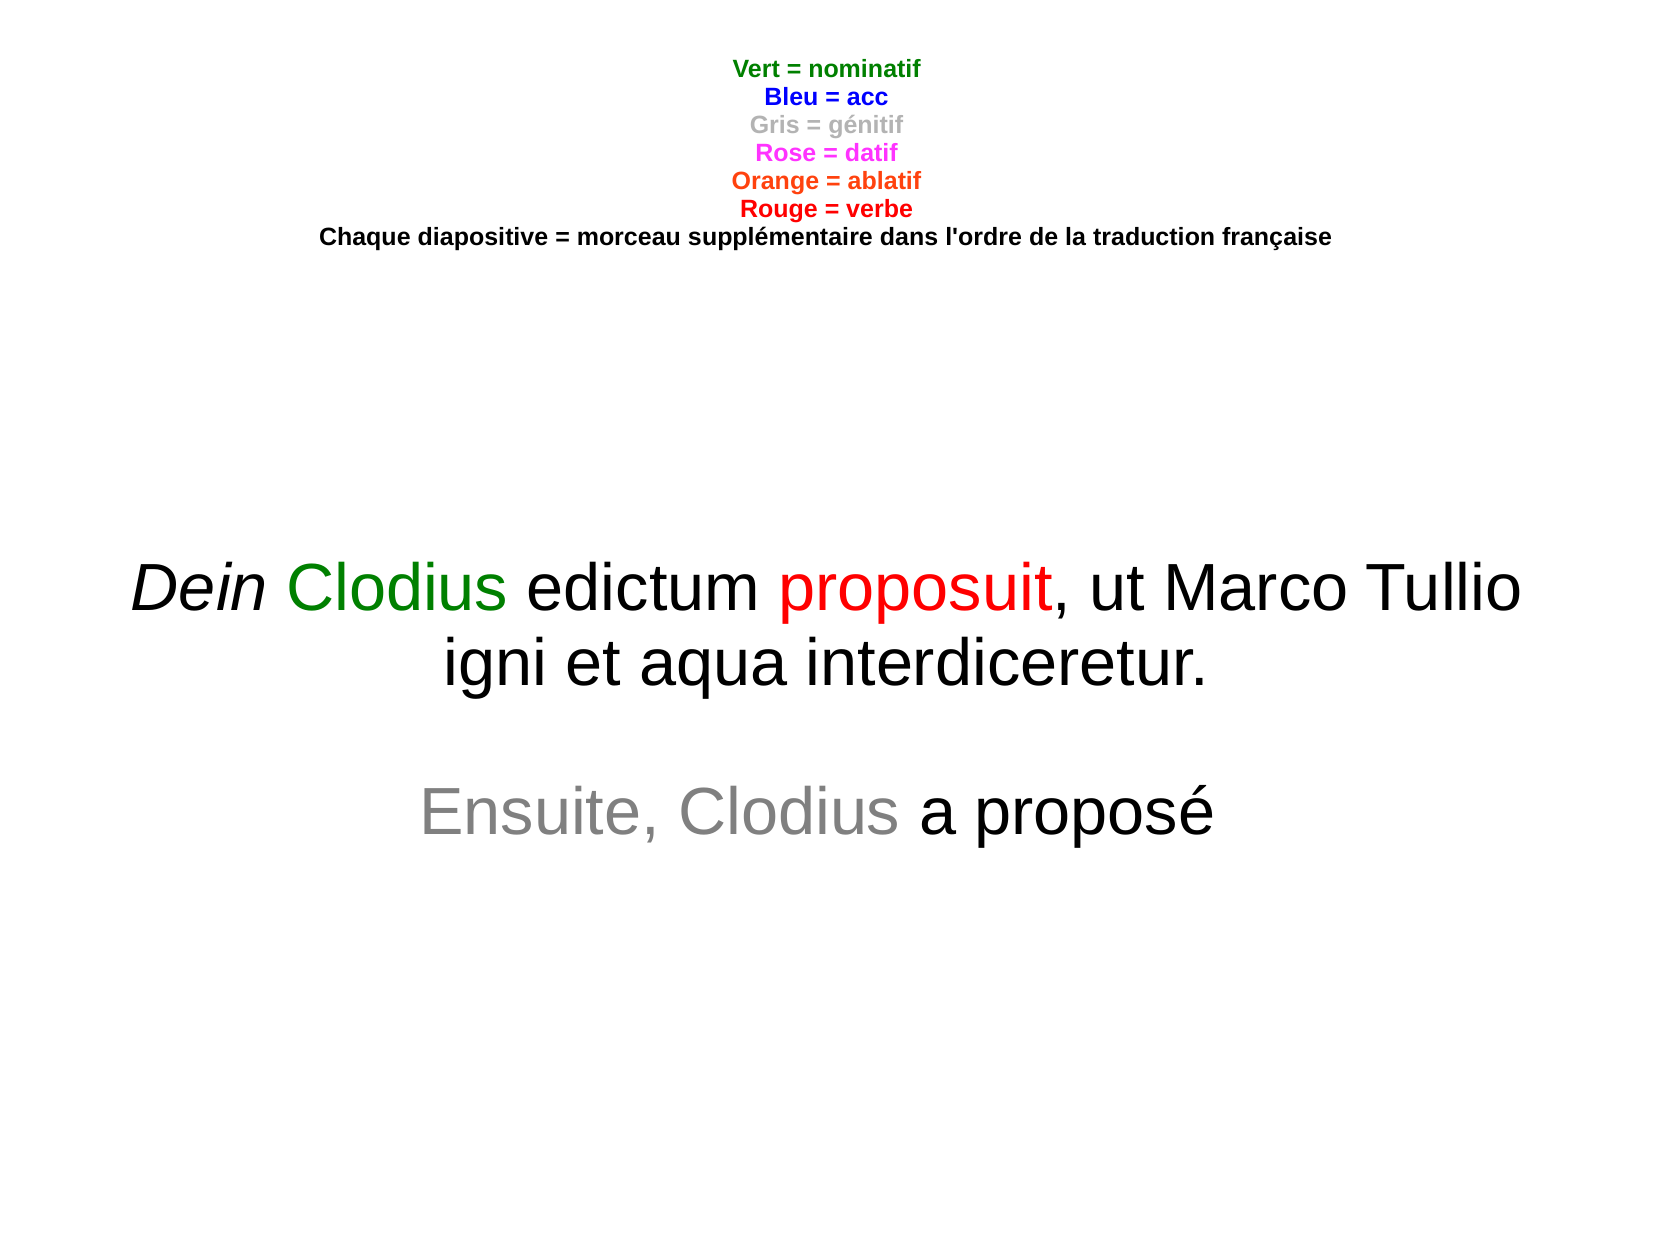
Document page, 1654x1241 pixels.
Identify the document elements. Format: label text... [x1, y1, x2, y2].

title Vert = nominatif Bleu = acc Gris = génitif Rose = datif Orange = ablatif Rouge = verbe Chaque diapositive = morceau supplémentaire dans l'ordre de la traduction française [82, 49, 1571, 257]
subtitle Dein Clodius edictum proposuit, ut Marco Tullio igni et aqua interdiceretur. Ensuite, Clodius a proposé [82, 290, 1571, 1109]
